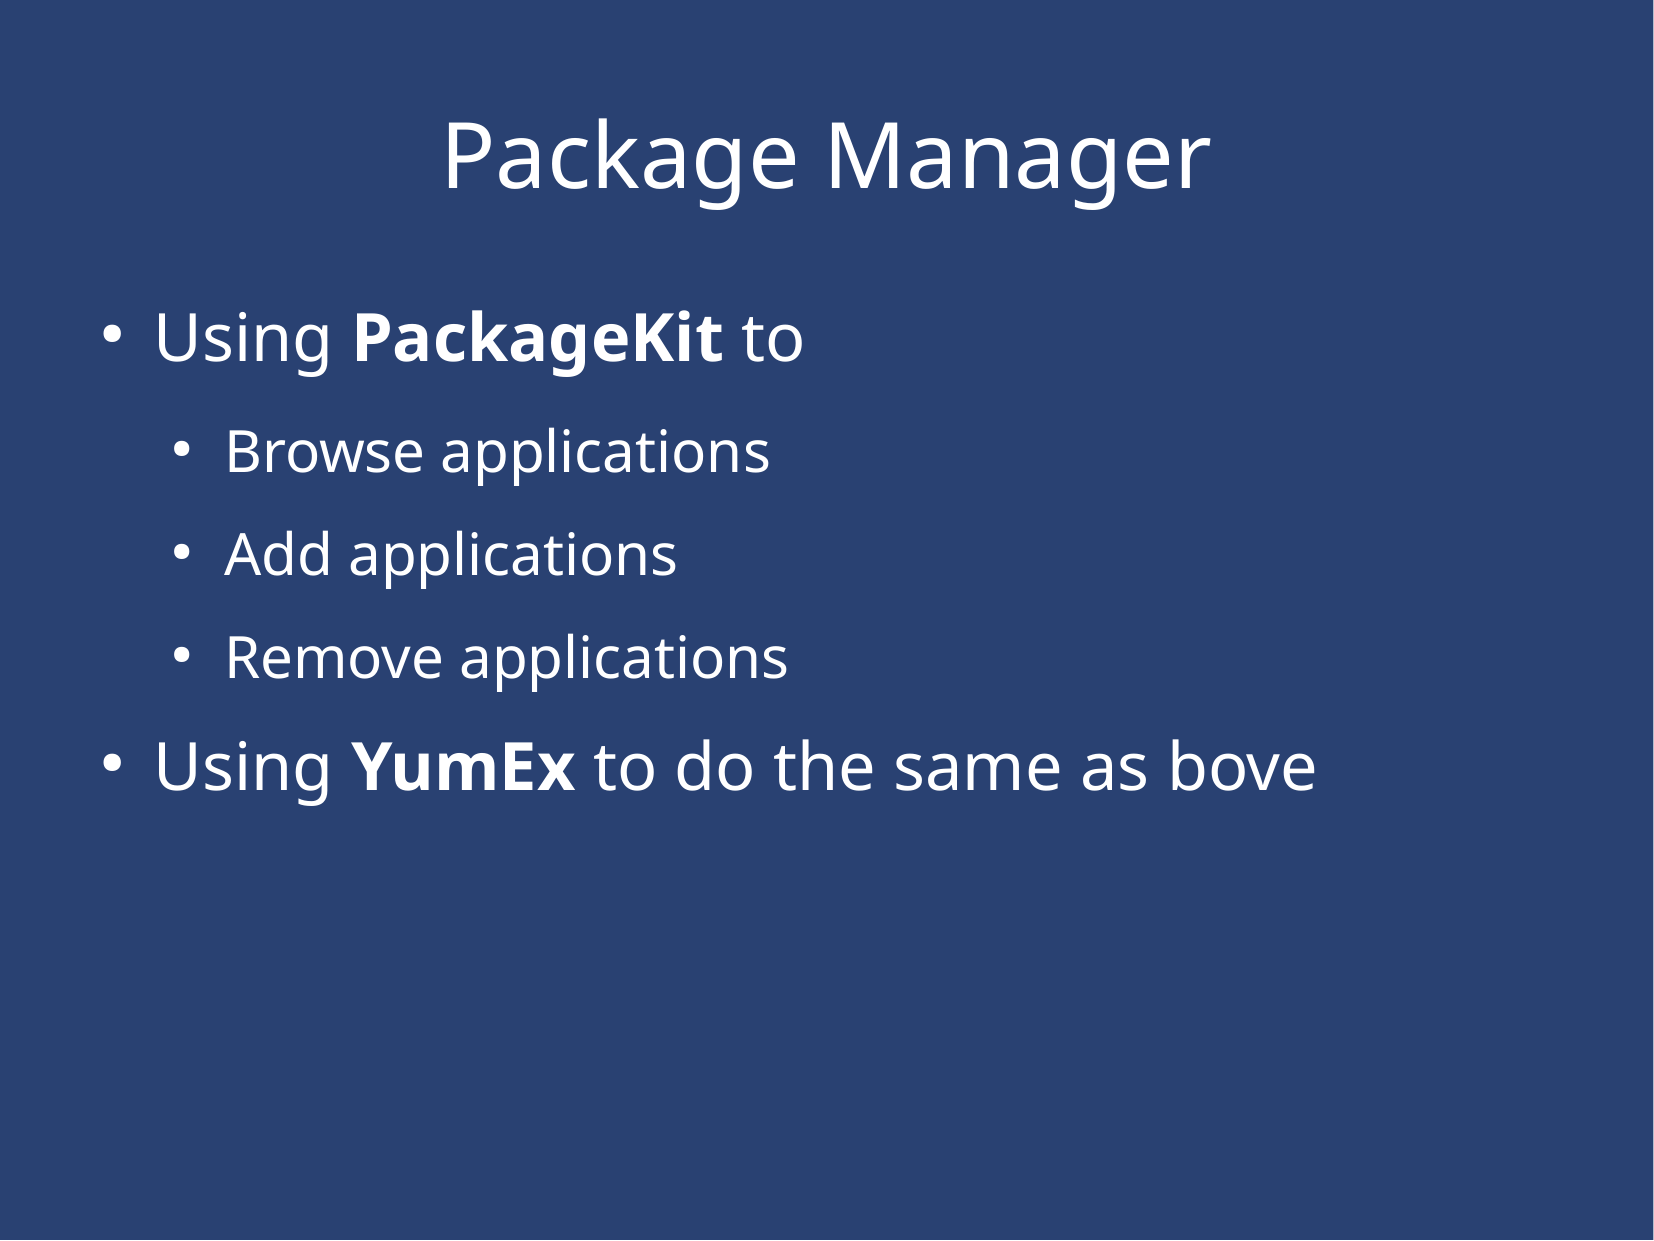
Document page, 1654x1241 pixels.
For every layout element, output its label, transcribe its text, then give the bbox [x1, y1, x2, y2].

list Using PackageKit to Browse applications Add applications Remove applications Using YumEx to do the same as bove [82, 290, 1571, 1109]
title Package Manager [82, 56, 1571, 250]
